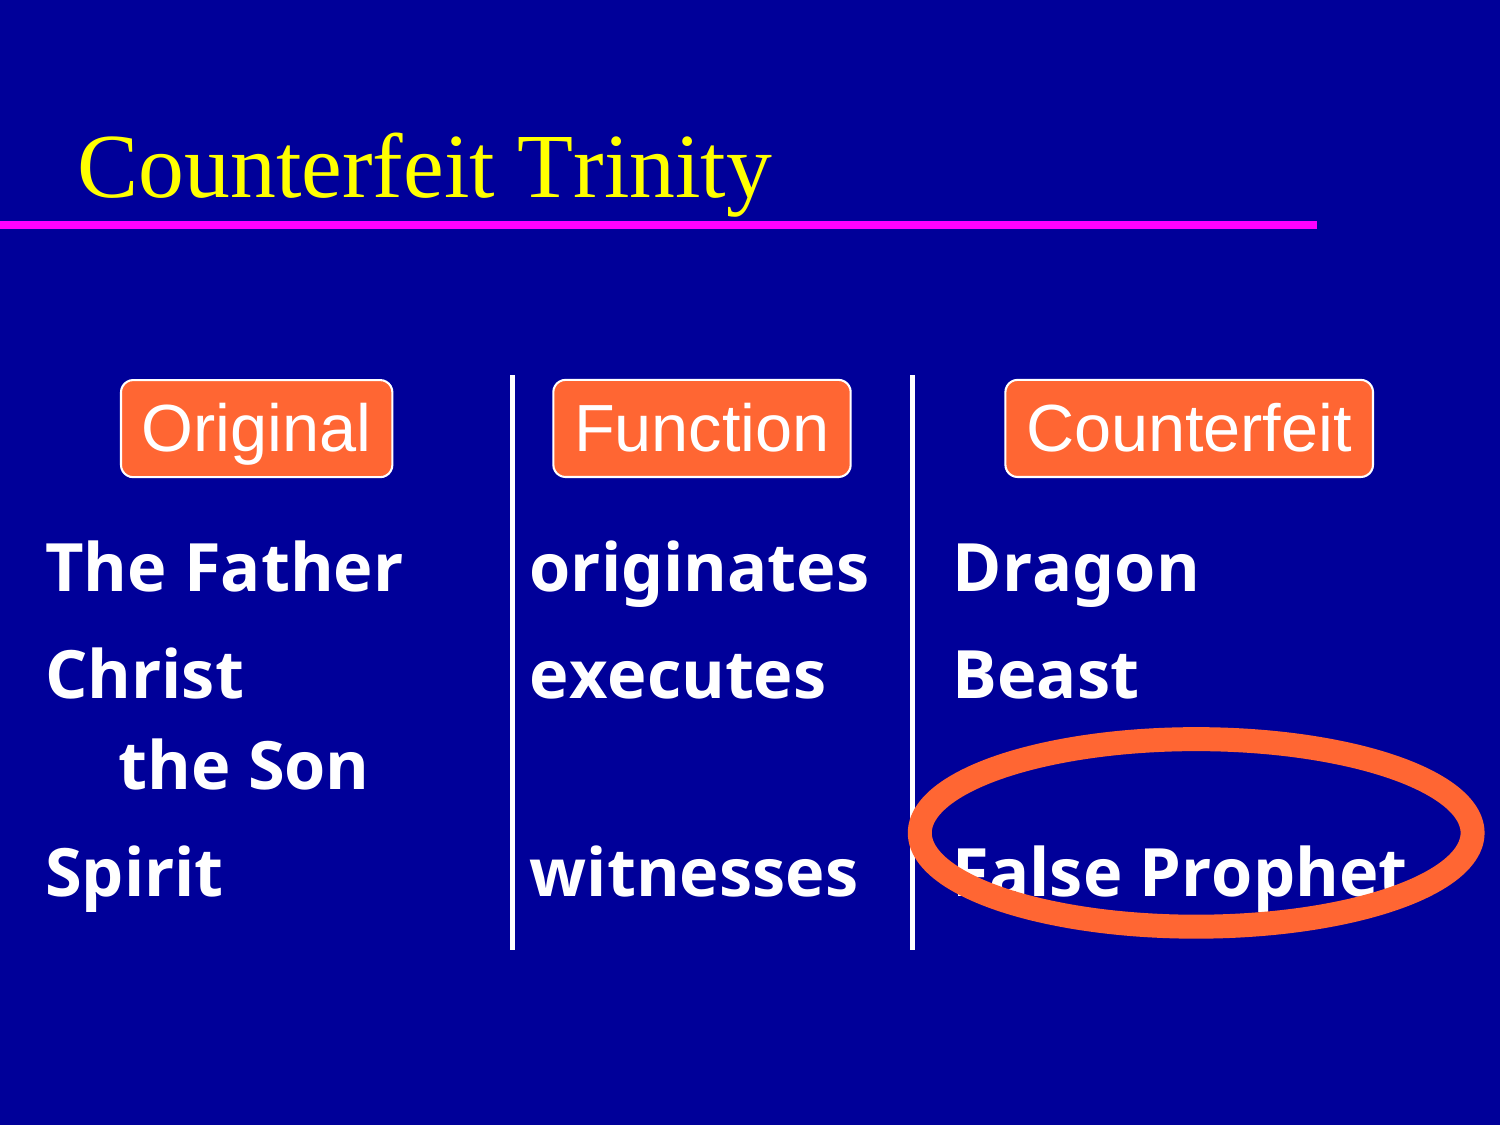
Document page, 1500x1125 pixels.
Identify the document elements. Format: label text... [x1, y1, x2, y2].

text_box Function [553, 379, 851, 477]
list Dragon Beast False Prophet [937, 752, 1460, 914]
list The Father originates Christ executes the Son Spirit witnesses [515, 512, 910, 901]
title Counterfeit Trinity [62, 43, 1338, 225]
list The Father originates Christ executes the Son Spirit witnesses [30, 512, 510, 901]
text_box Counterfeit [1005, 379, 1374, 477]
list Dragon Beast False Prophet [937, 862, 1476, 988]
list Dragon Beast False Prophet [937, 512, 1476, 804]
text_box Original [121, 380, 393, 478]
list The Father originates Christ executes the Son Spirit witnesses [915, 512, 925, 806]
